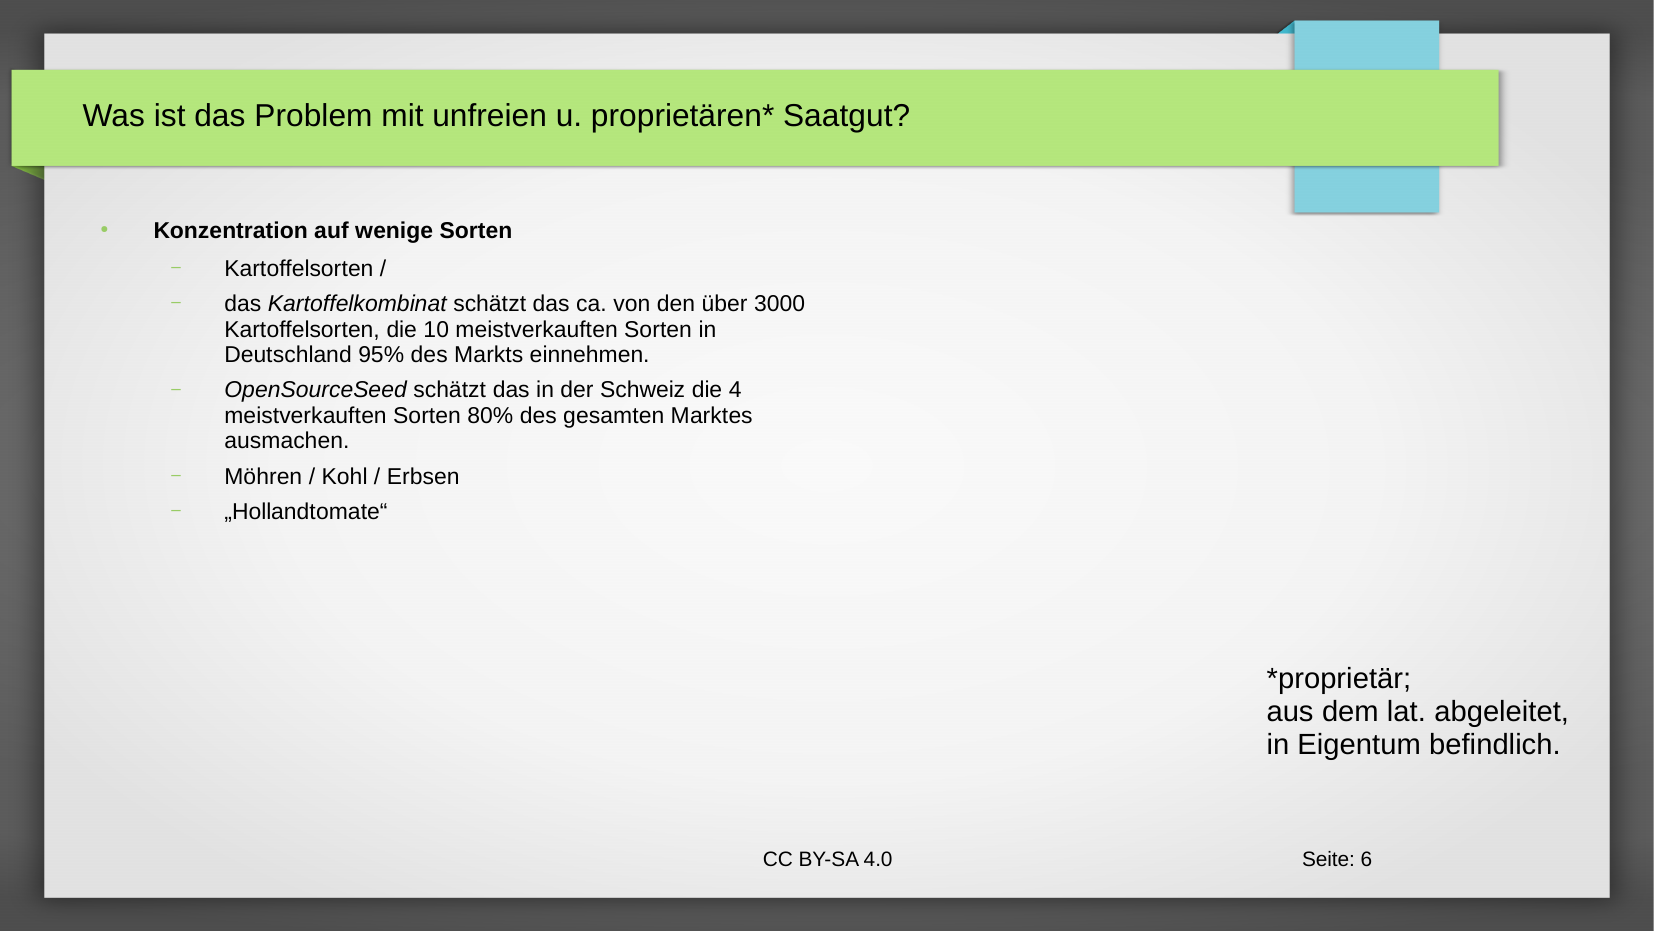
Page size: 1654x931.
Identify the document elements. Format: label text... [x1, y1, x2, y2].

text_box *proprietär; aus dem lat. abgeleitet, in Eigentum befindlich. [1251, 590, 1595, 768]
title Was ist das Problem mit unfreien u. proprietären* Saatgut? [82, 97, 1264, 133]
picture [0, 0, 1654, 931]
list Konzentration auf wenige Sorten Kartoffelsorten / das Kartoffelkombinat schätzt das ca. von den über 3000 Kartoffelsorten, die 10 meistverkauften Sorten in Deutschland 95% des Markts einnehmen. OpenSourceSeed schätzt das in der Schweiz die 4 meistverkauften Sorten 80% des gesamten Marktes ausmachen. Möhren / Kohl / Erbsen „Hollandtomate“ [82, 217, 809, 532]
